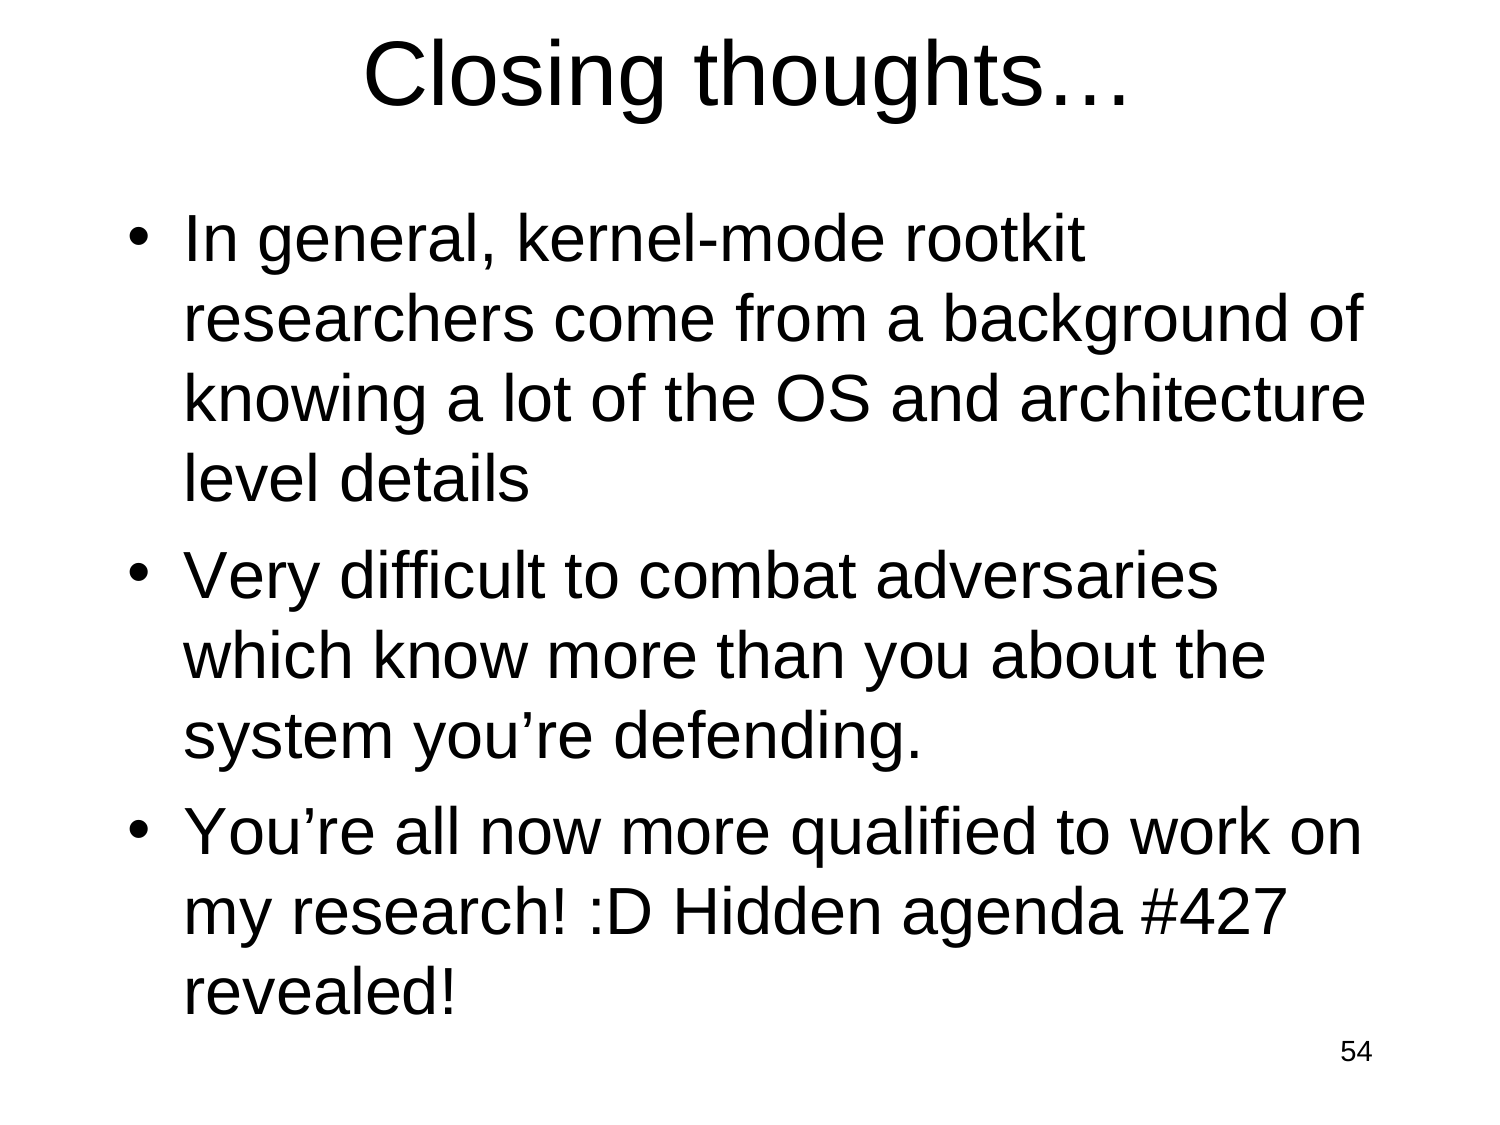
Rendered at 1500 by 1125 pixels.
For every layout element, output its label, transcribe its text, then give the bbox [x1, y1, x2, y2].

text_box <number> [1074, 1025, 1388, 1101]
title Closing thoughts… [112, 0, 1388, 163]
list In general, kernel-mode rootkit researchers come from a background of knowing a lot of the OS and architecture level details Very difficult to combat adversaries which know more than you about the system you’re defending. You’re all now more qualified to work on my research! :D Hidden agenda #427 revealed! [112, 187, 1388, 1036]
